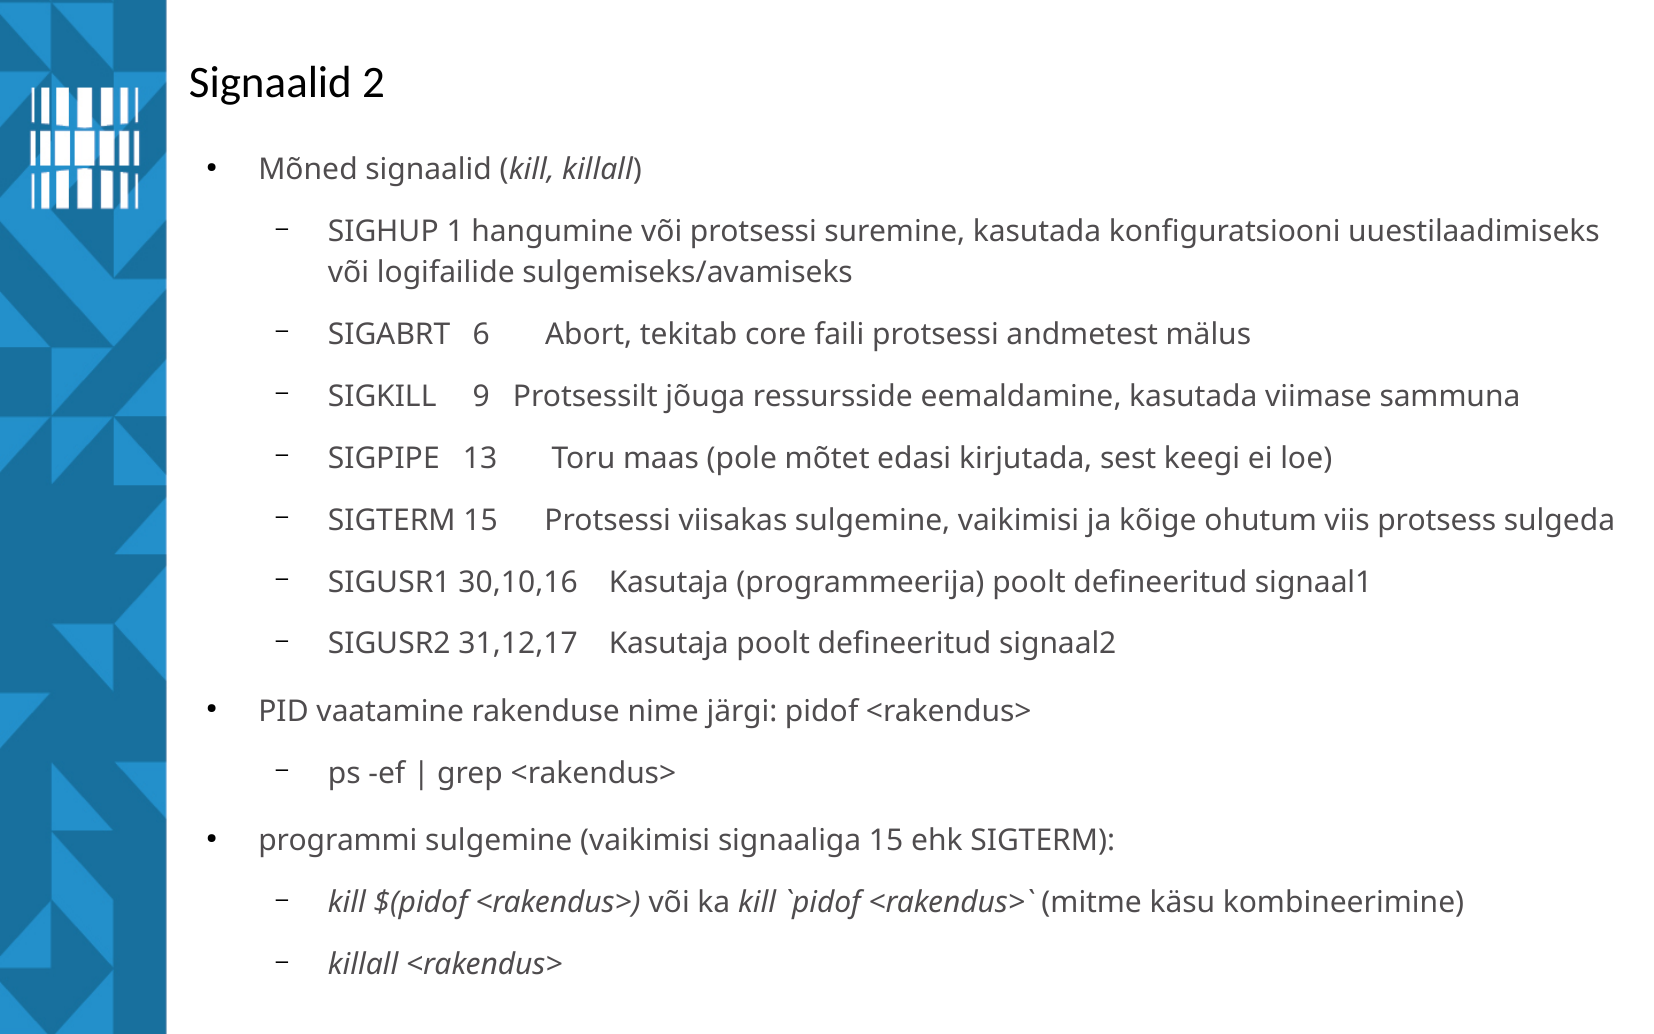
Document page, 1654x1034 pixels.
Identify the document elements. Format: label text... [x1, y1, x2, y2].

list Mõned signaalid (kill, killall) SIGHUP 1 hangumine või protsessi suremine, kasutada konfiguratsiooni uuestilaadimiseks või logifailide sulgemiseks/avamiseks SIGABRT 6 Abort, tekitab core faili protsessi andmetest mälus SIGKILL 9 Protsessilt jõuga ressursside eemaldamine, kasutada viimase sammuna SIGPIPE 13 Toru maas (pole mõtet edasi kirjutada, sest keegi ei loe) SIGTERM 15 Protsessi viisakas sulgemine, vaikimisi ja kõige ohutum viis protsess sulgeda SIGUSR1 30,10,16 Kasutaja (programmeerija) poolt defineeritud signaal1 SIGUSR2 31,12,17 Kasutaja poolt defineeritud signaal2 PID vaatamine rakenduse nime järgi: pidof <rakendus> ps -ef | grep <rakendus> programmi sulgemine (vaikimisi signaaliga 15 ehk SIGTERM): kill $(pidof <rakendus>) või ka kill `pidof <rakendus>` (mitme käsu kombineerimine) killall <rakendus> [188, 147, 1625, 1004]
picture [42, 108, 132, 208]
title Signaalid 2 [188, 0, 1565, 147]
